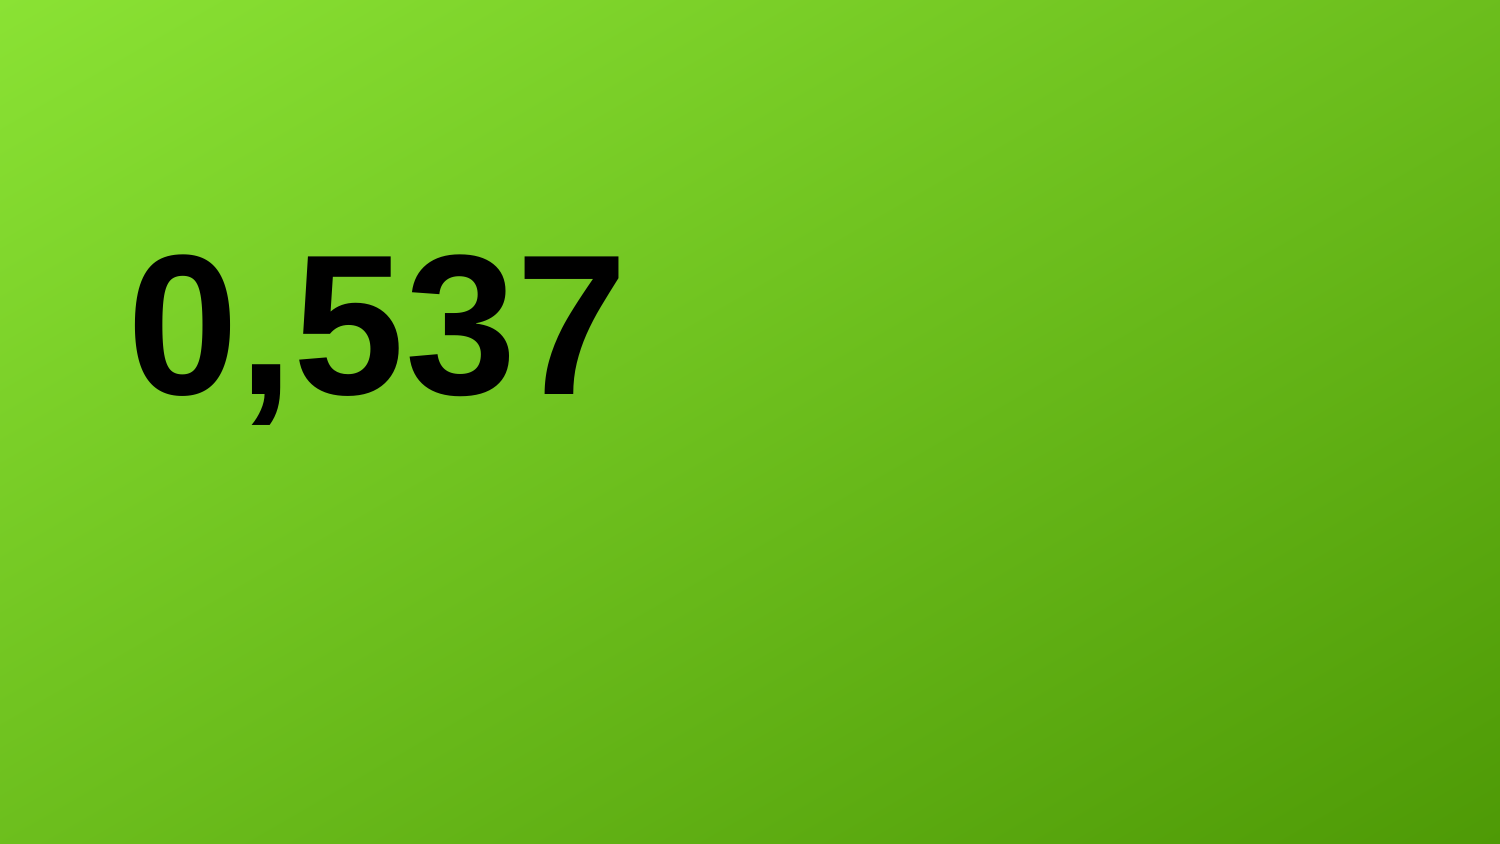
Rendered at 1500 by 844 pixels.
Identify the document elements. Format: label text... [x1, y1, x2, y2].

text_box 0,537 [112, 259, 1388, 450]
text_box 0,537 [162, 276, 202, 374]
